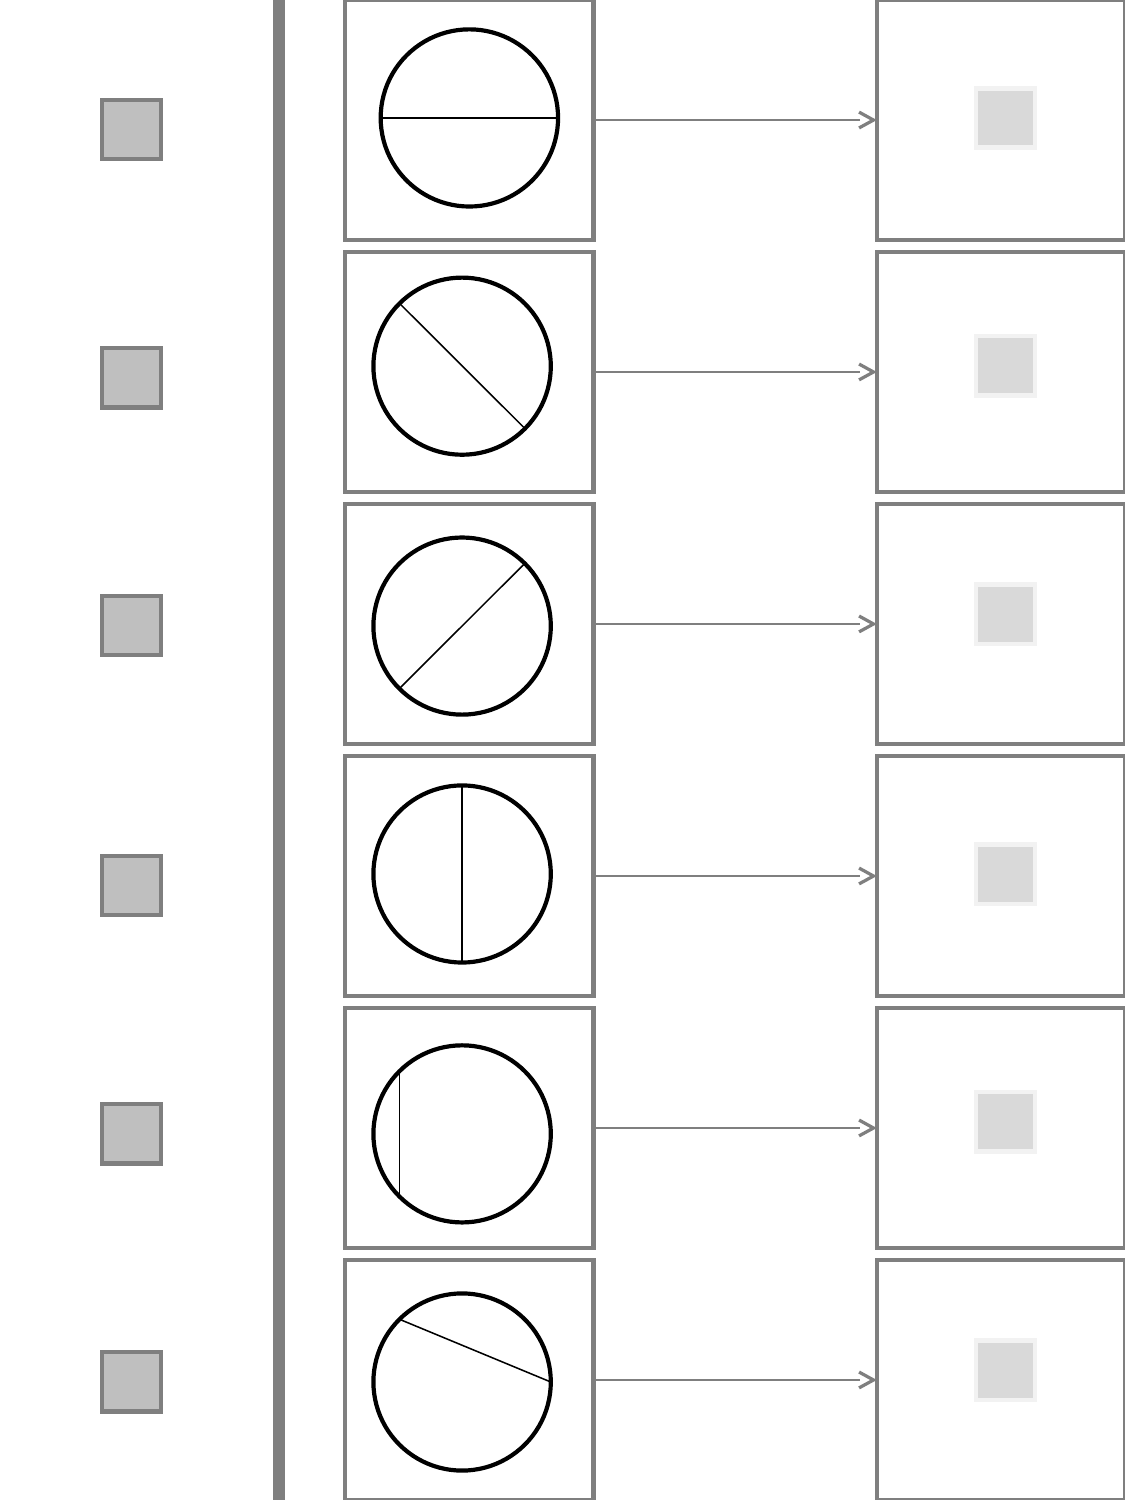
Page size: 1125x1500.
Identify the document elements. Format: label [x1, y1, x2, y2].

text_box [345, 1008, 594, 1248]
text_box [876, 503, 1125, 744]
text_box [345, 1259, 594, 1500]
text_box [876, 251, 1125, 492]
text_box [345, 0, 594, 241]
text_box [876, 1008, 1125, 1248]
text_box [101, 596, 161, 656]
text_box [101, 348, 161, 408]
text_box [345, 503, 594, 744]
text_box [345, 251, 594, 492]
text_box [345, 755, 594, 996]
text_box [876, 1259, 1125, 1500]
text_box [876, 0, 1125, 241]
text_box [876, 755, 1125, 996]
text_box [101, 1104, 161, 1164]
text_box [101, 100, 161, 160]
text_box [101, 1352, 161, 1412]
text_box [101, 856, 161, 916]
